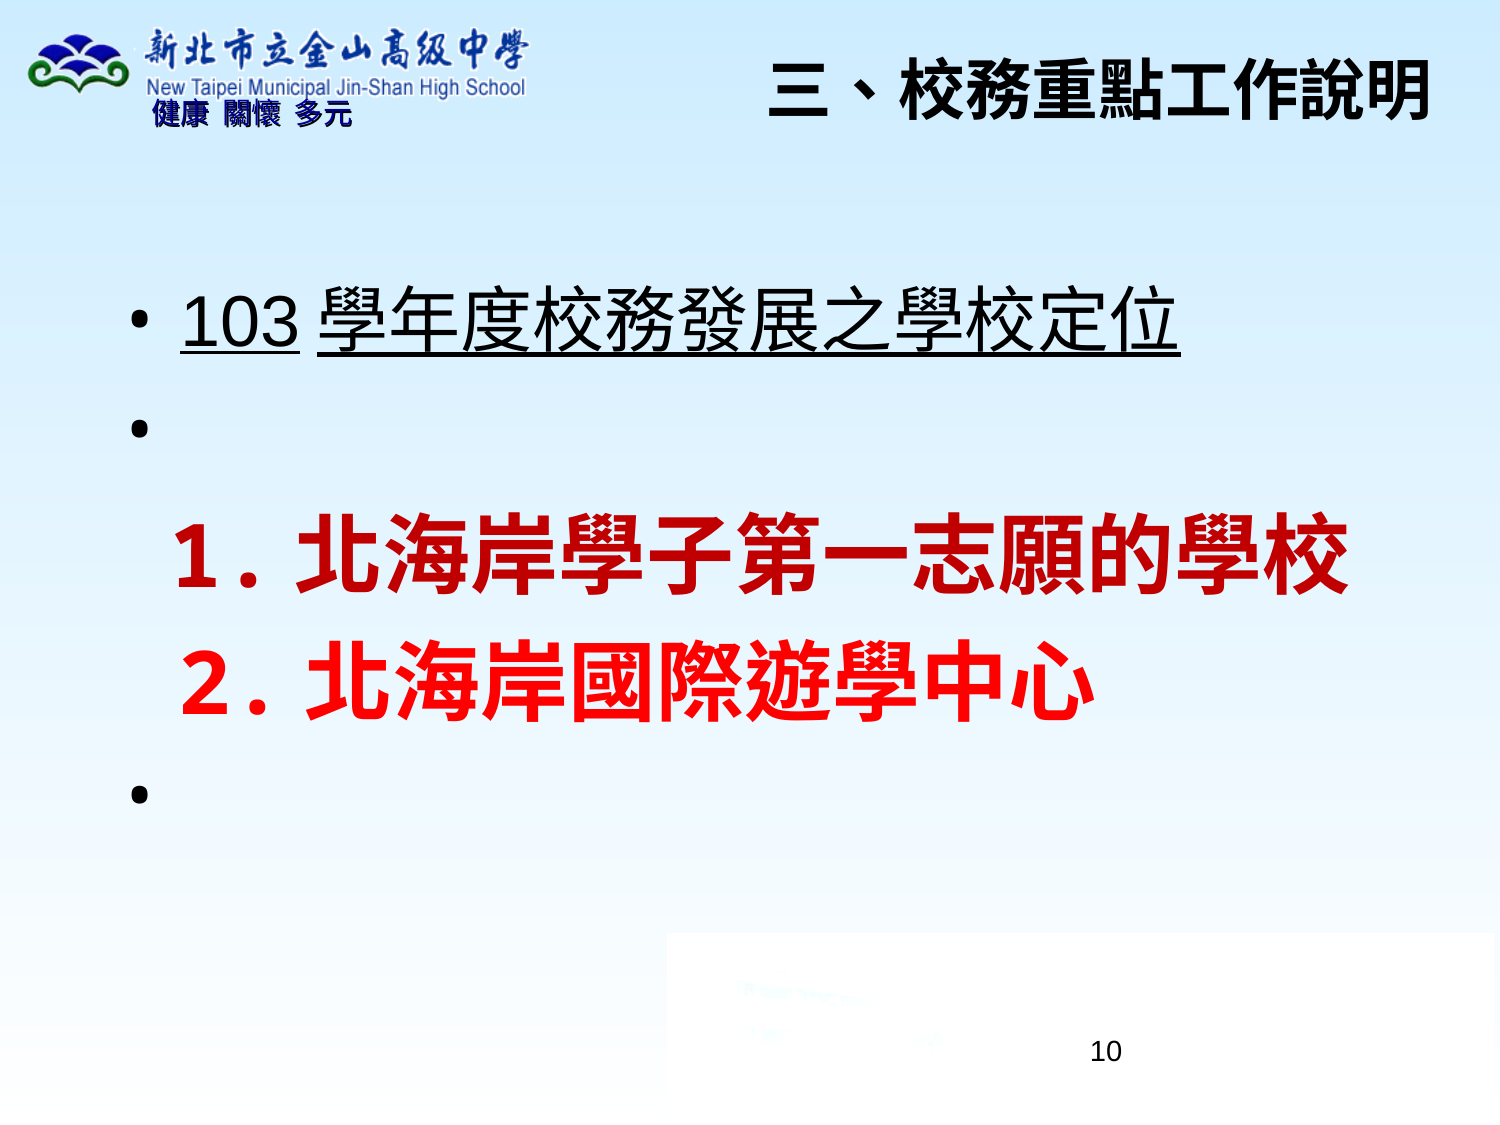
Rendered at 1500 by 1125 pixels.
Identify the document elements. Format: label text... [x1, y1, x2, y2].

text_box 三、校務重點工作說明 [750, 40, 1448, 135]
text_box [1074, 1024, 1426, 1103]
list 103學年度校務發展之學校定位 1.北海岸學子第一志願的學校 2.北海岸國際遊學中心 [111, 267, 1389, 851]
